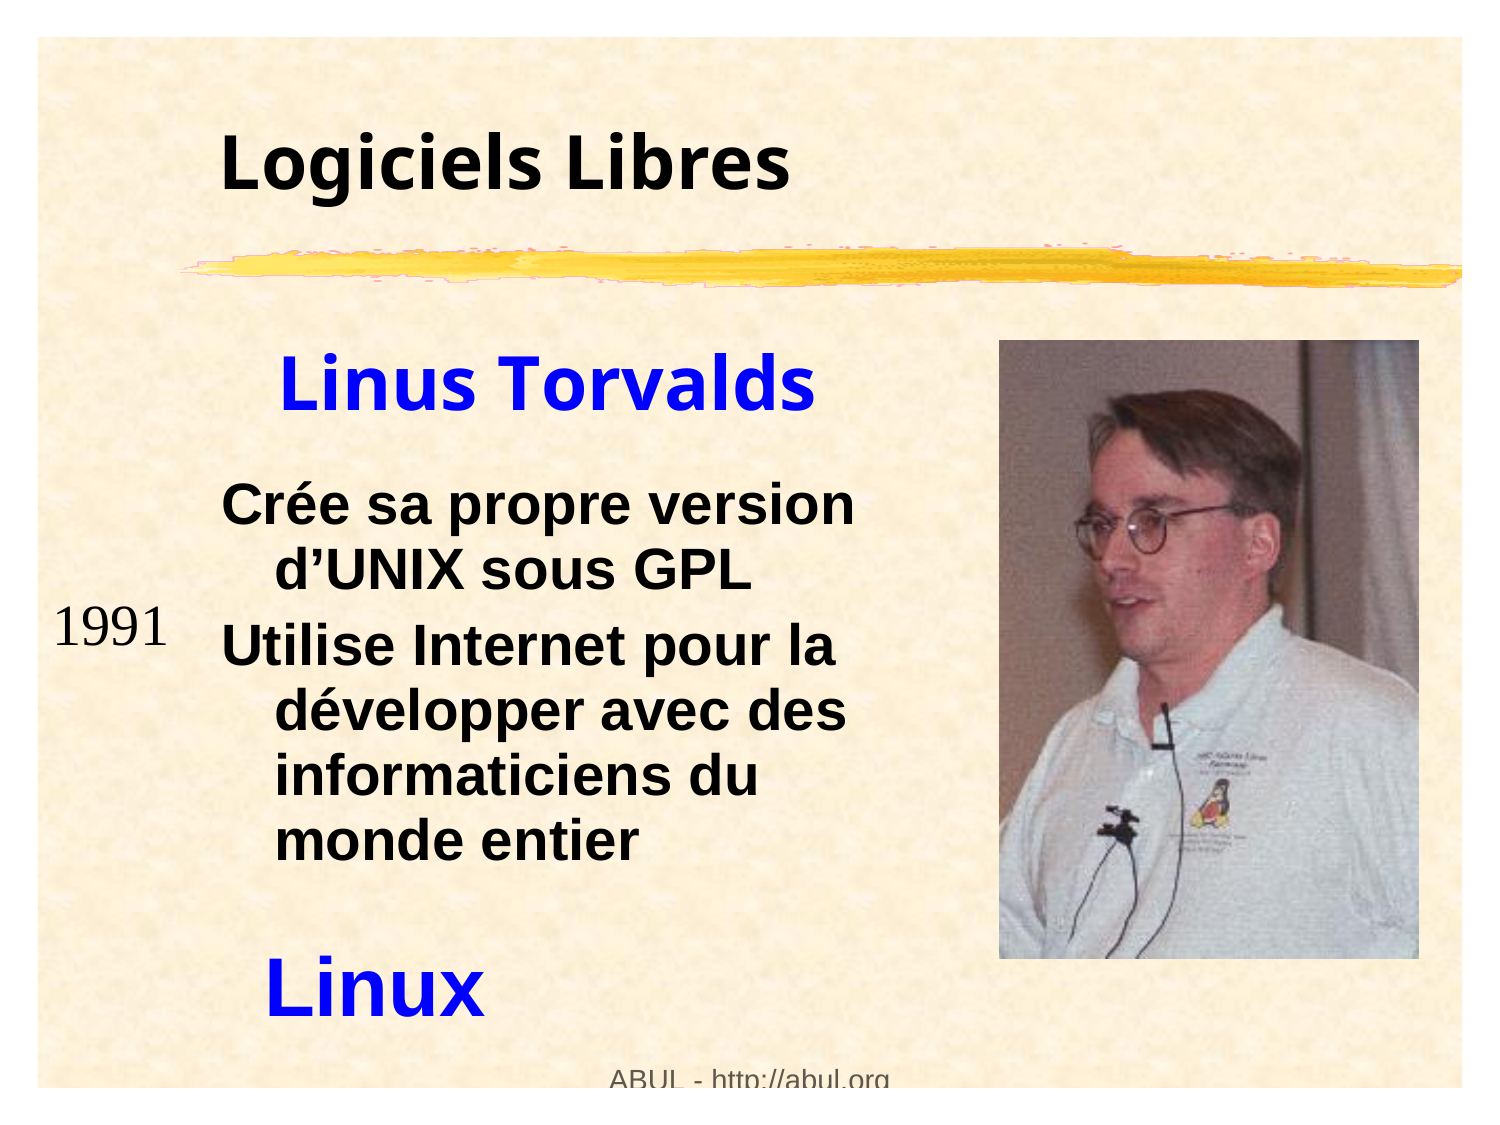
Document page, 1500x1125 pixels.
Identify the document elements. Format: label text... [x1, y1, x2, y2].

picture [806, 1076, 813, 1088]
picture [633, 1072, 642, 1078]
picture [732, 1076, 737, 1088]
picture [37, 37, 1463, 1088]
list Crée sa propre version d’UNIX sous GPL Utilise Internet pour la développer avec des informaticiens du monde entier [188, 463, 939, 973]
picture [716, 1076, 723, 1088]
picture [788, 1082, 795, 1088]
picture [878, 1076, 886, 1088]
text_box 1991 [37, 585, 205, 682]
title Logiciels Libres [203, 72, 1312, 248]
picture [633, 1081, 643, 1088]
picture [852, 1076, 860, 1088]
text_box Linus Torvalds [262, 322, 977, 452]
text_box Linux [249, 933, 582, 1064]
picture [612, 1084, 624, 1088]
picture [748, 1076, 755, 1088]
picture [614, 1073, 621, 1082]
